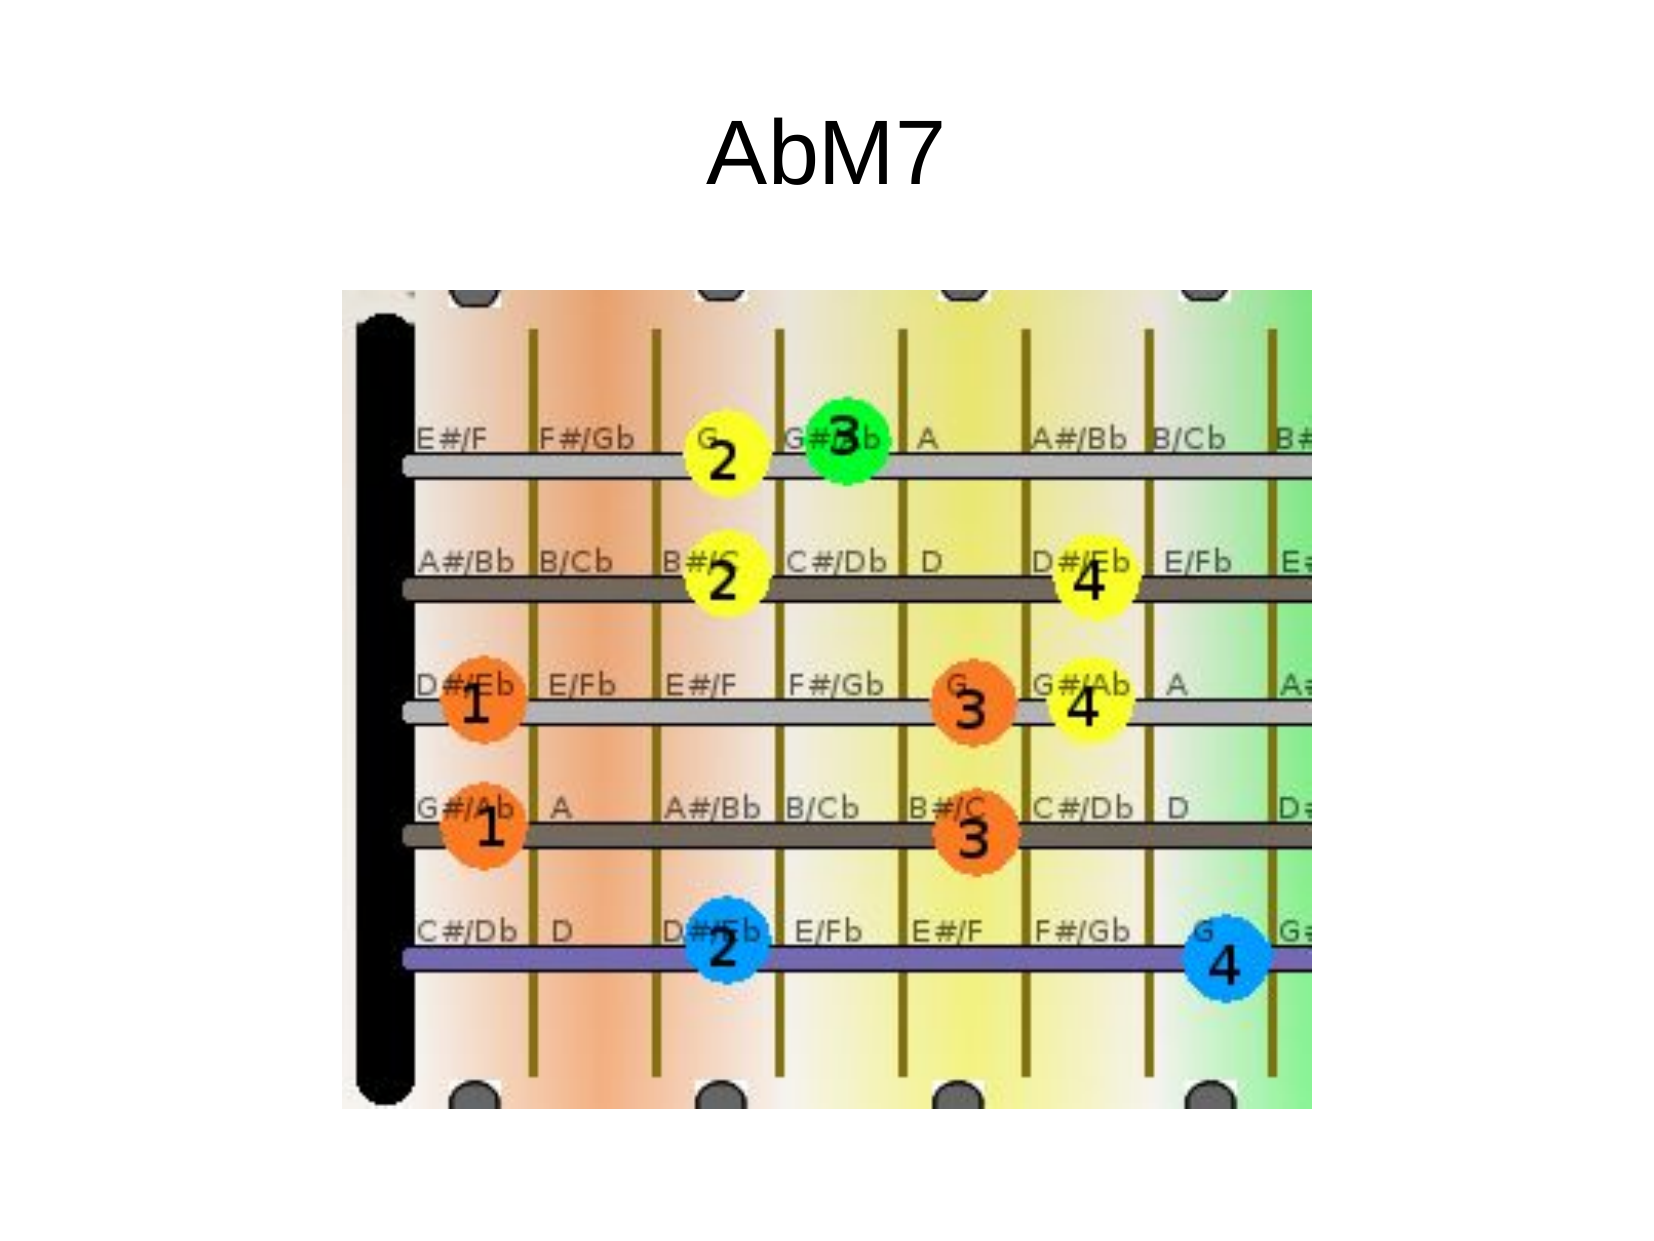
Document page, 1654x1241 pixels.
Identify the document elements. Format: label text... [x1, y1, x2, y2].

title AbM7 [82, 49, 1571, 257]
picture [342, 290, 1312, 1109]
